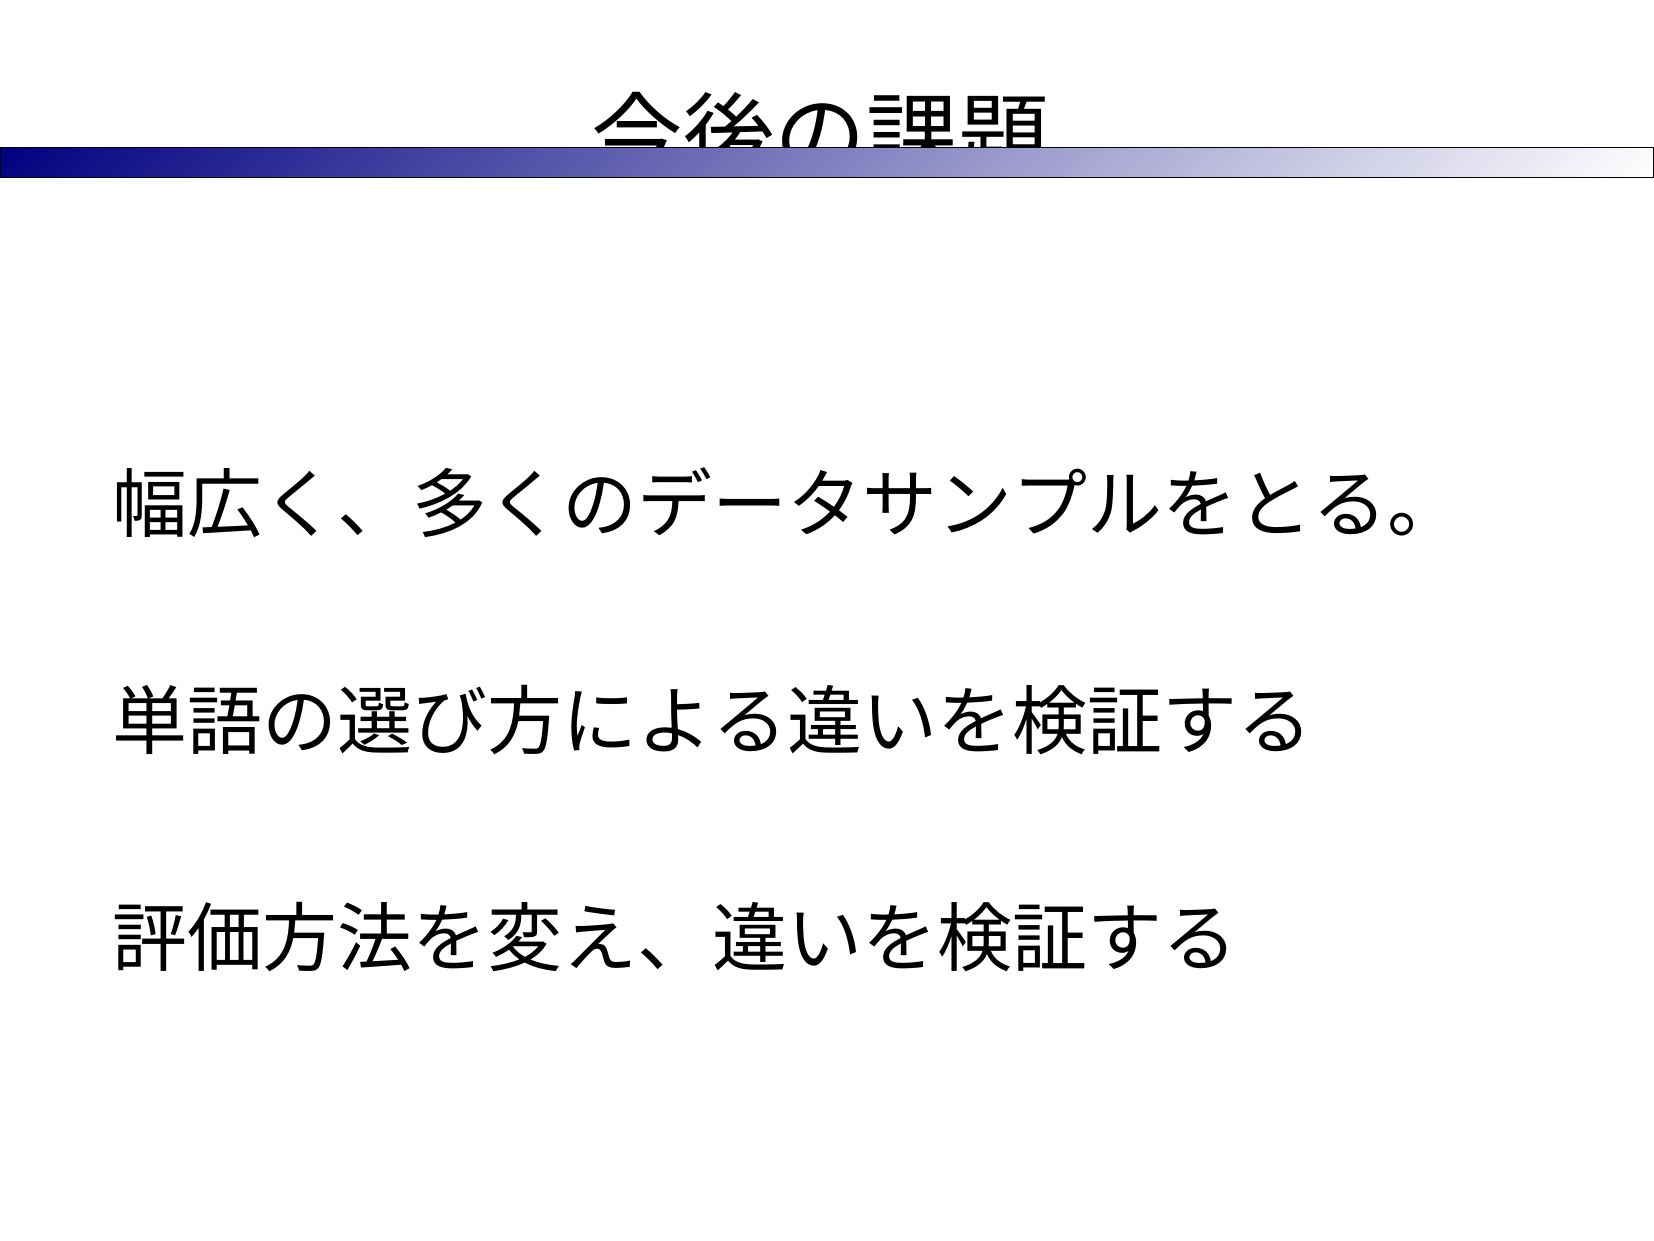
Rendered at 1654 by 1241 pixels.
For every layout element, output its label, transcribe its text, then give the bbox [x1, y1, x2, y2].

text_box [0, 147, 1654, 178]
title 今後の課題 [76, 29, 1565, 147]
text_box 幅広く、多くのデータサンプルをとる。 単語の選び方による違いを検証する 評価方法を変え、違いを検証する [88, 442, 1595, 880]
